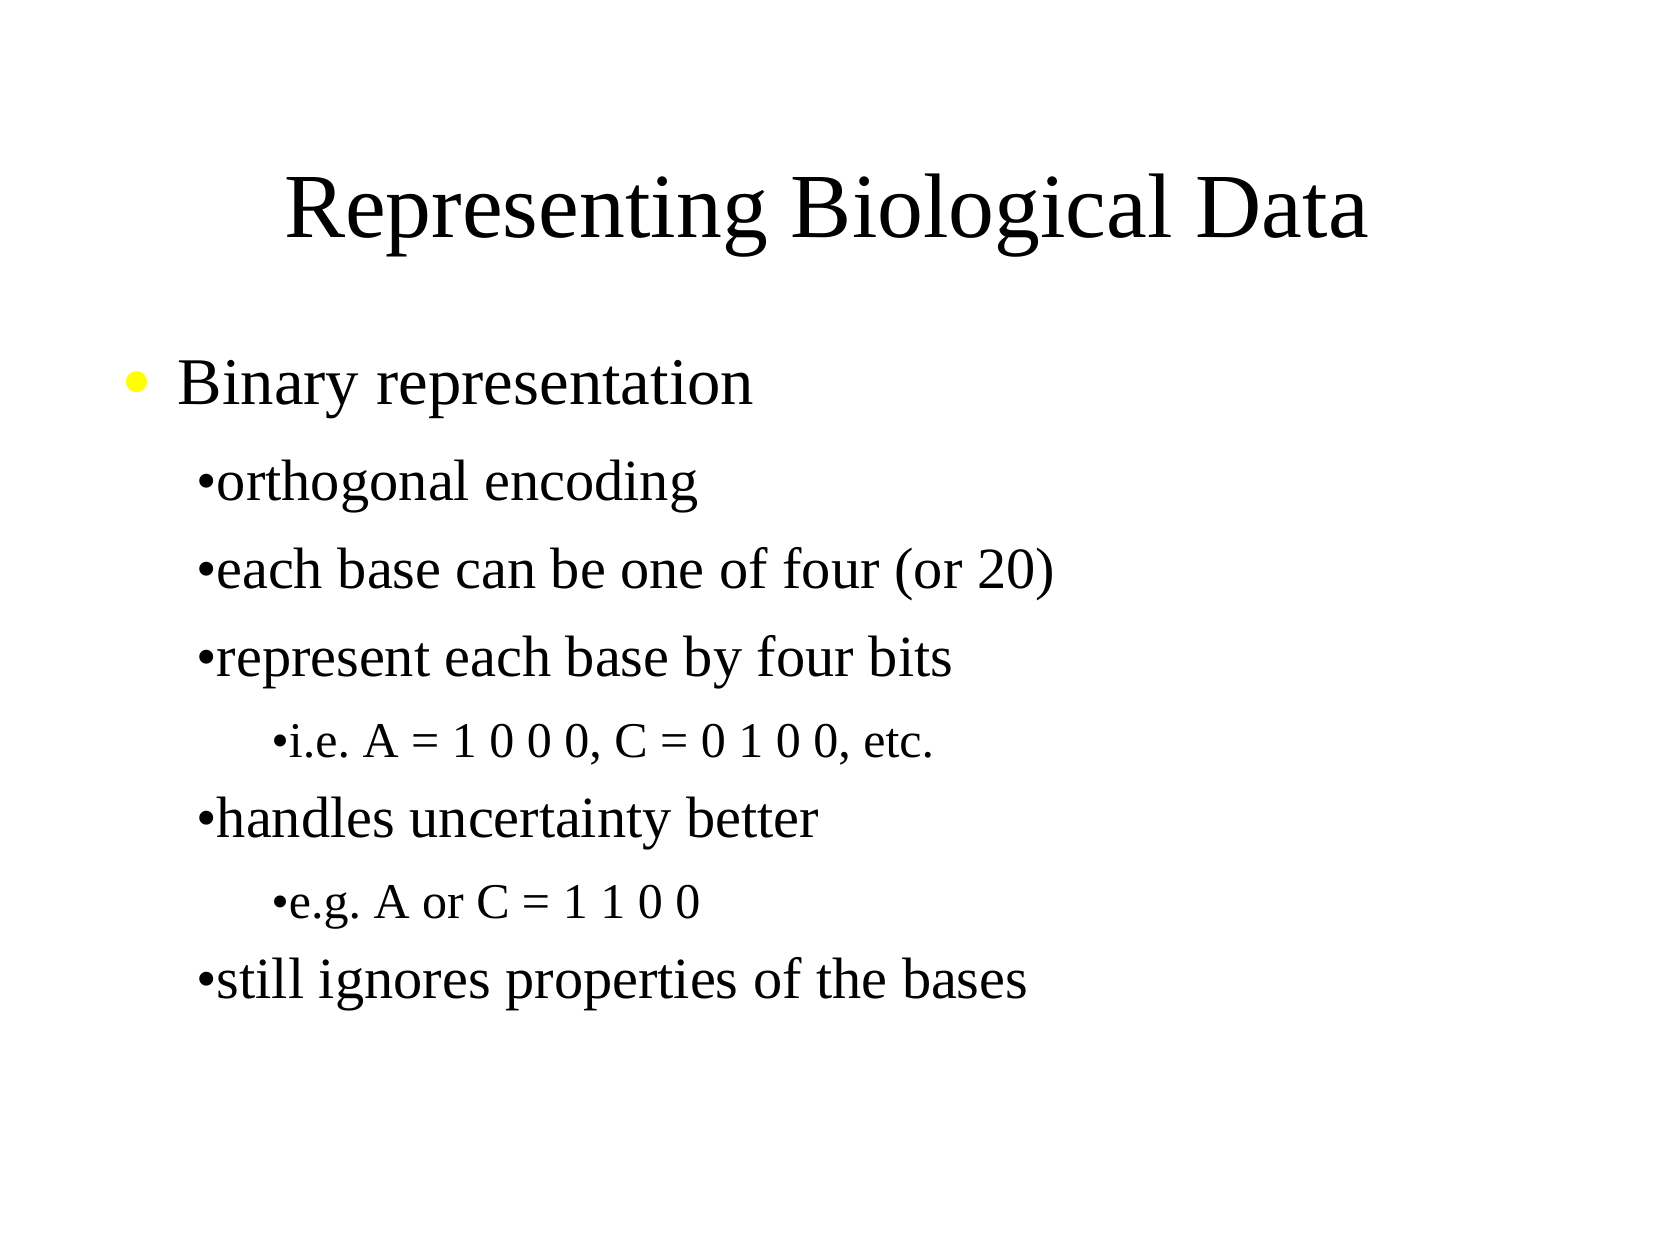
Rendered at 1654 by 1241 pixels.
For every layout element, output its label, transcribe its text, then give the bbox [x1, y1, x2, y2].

list Binary representation orthogonal encoding each base can be one of four (or 20) represent each base by four bits i.e. A = 1 0 0 0, C = 0 1 0 0, etc. handles uncertainty better e.g. A or C = 1 1 0 0 still ignores properties of the bases [121, 344, 1534, 1127]
title Representing Biological Data [121, 102, 1534, 311]
